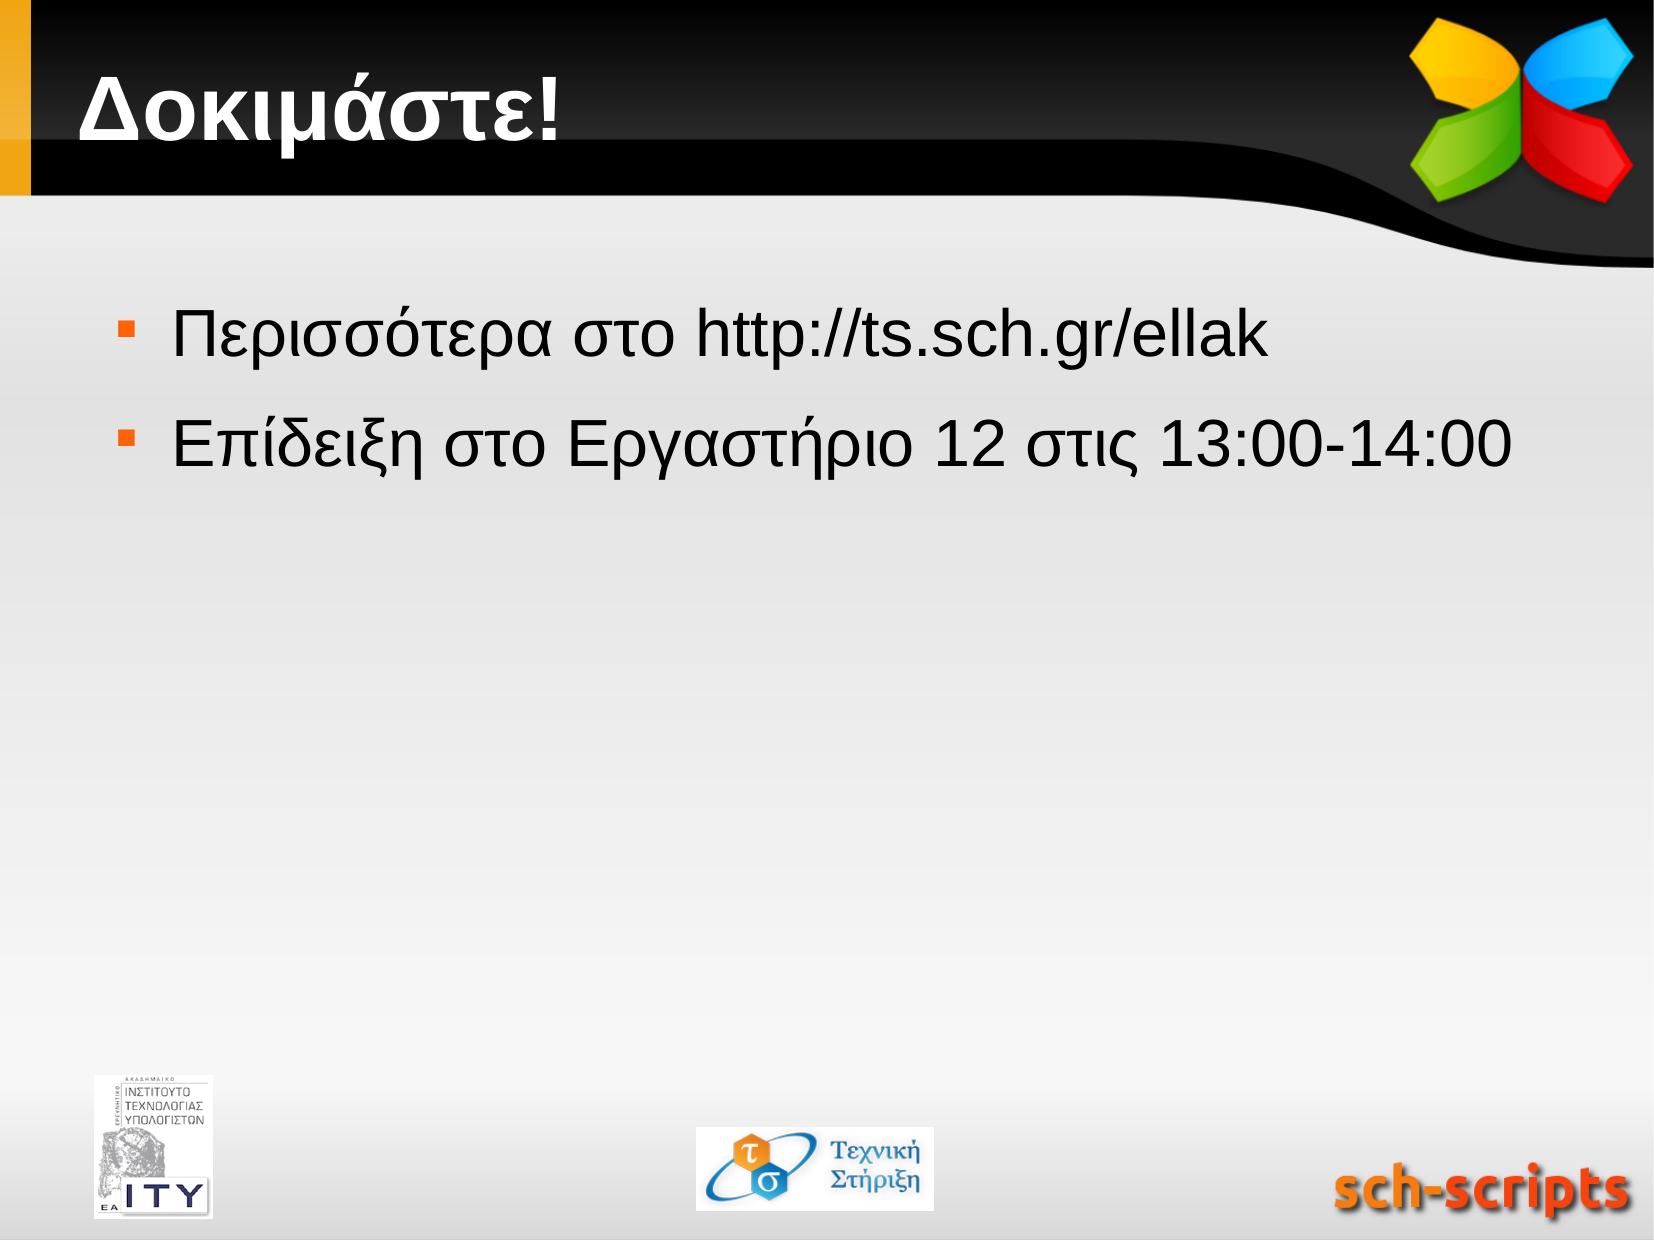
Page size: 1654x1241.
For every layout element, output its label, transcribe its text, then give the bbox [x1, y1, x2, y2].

title Δοκιμάστε! [76, 7, 1565, 200]
list Περισσότερα στο http://ts.sch.gr/ellak Επίδειξη στο Εργαστήριο 12 στις 13:00-14:00 [82, 290, 1571, 1094]
picture [0, 0, 1654, 1241]
